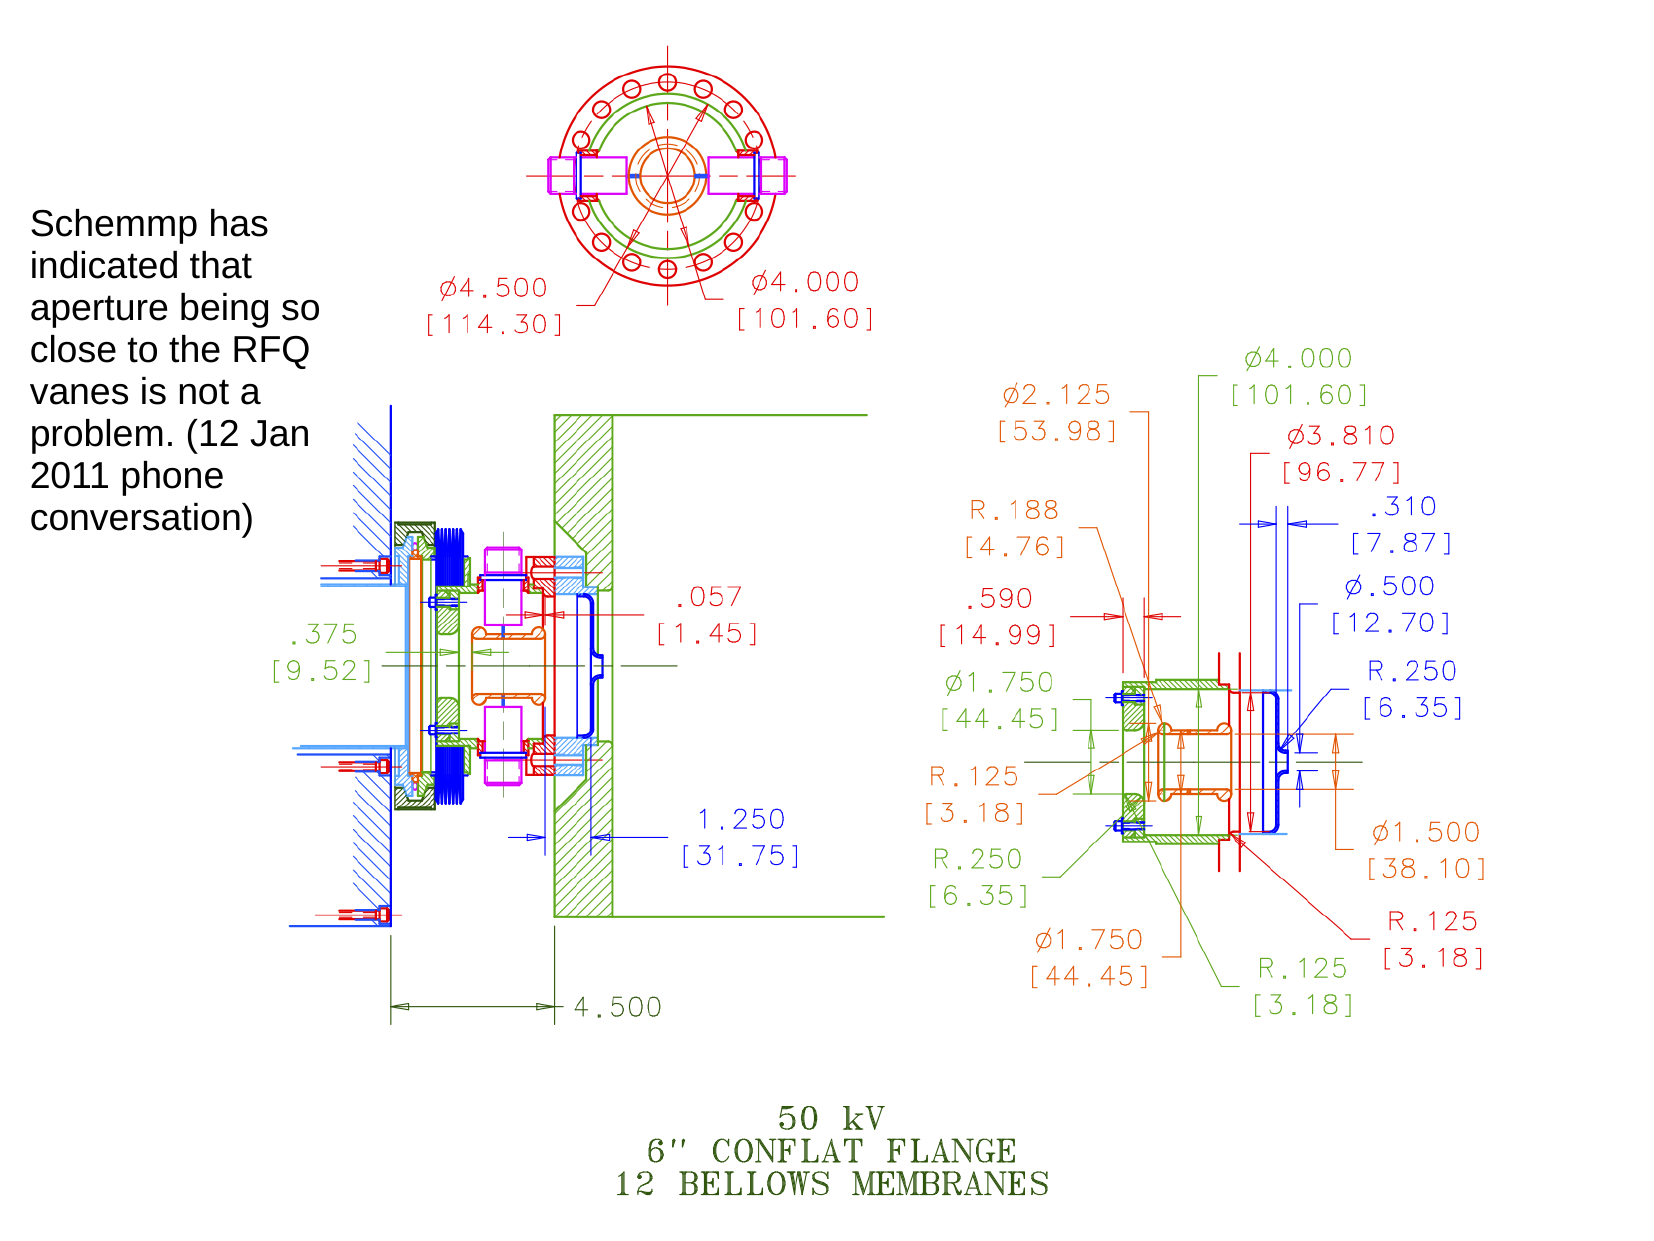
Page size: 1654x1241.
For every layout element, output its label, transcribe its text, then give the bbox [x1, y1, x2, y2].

text_box Schemmp has indicated that aperture being so close to the RFQ vanes is not a problem. (12 Jan 2011 phone conversation) [15, 195, 353, 546]
picture [29, 3, 1636, 1241]
